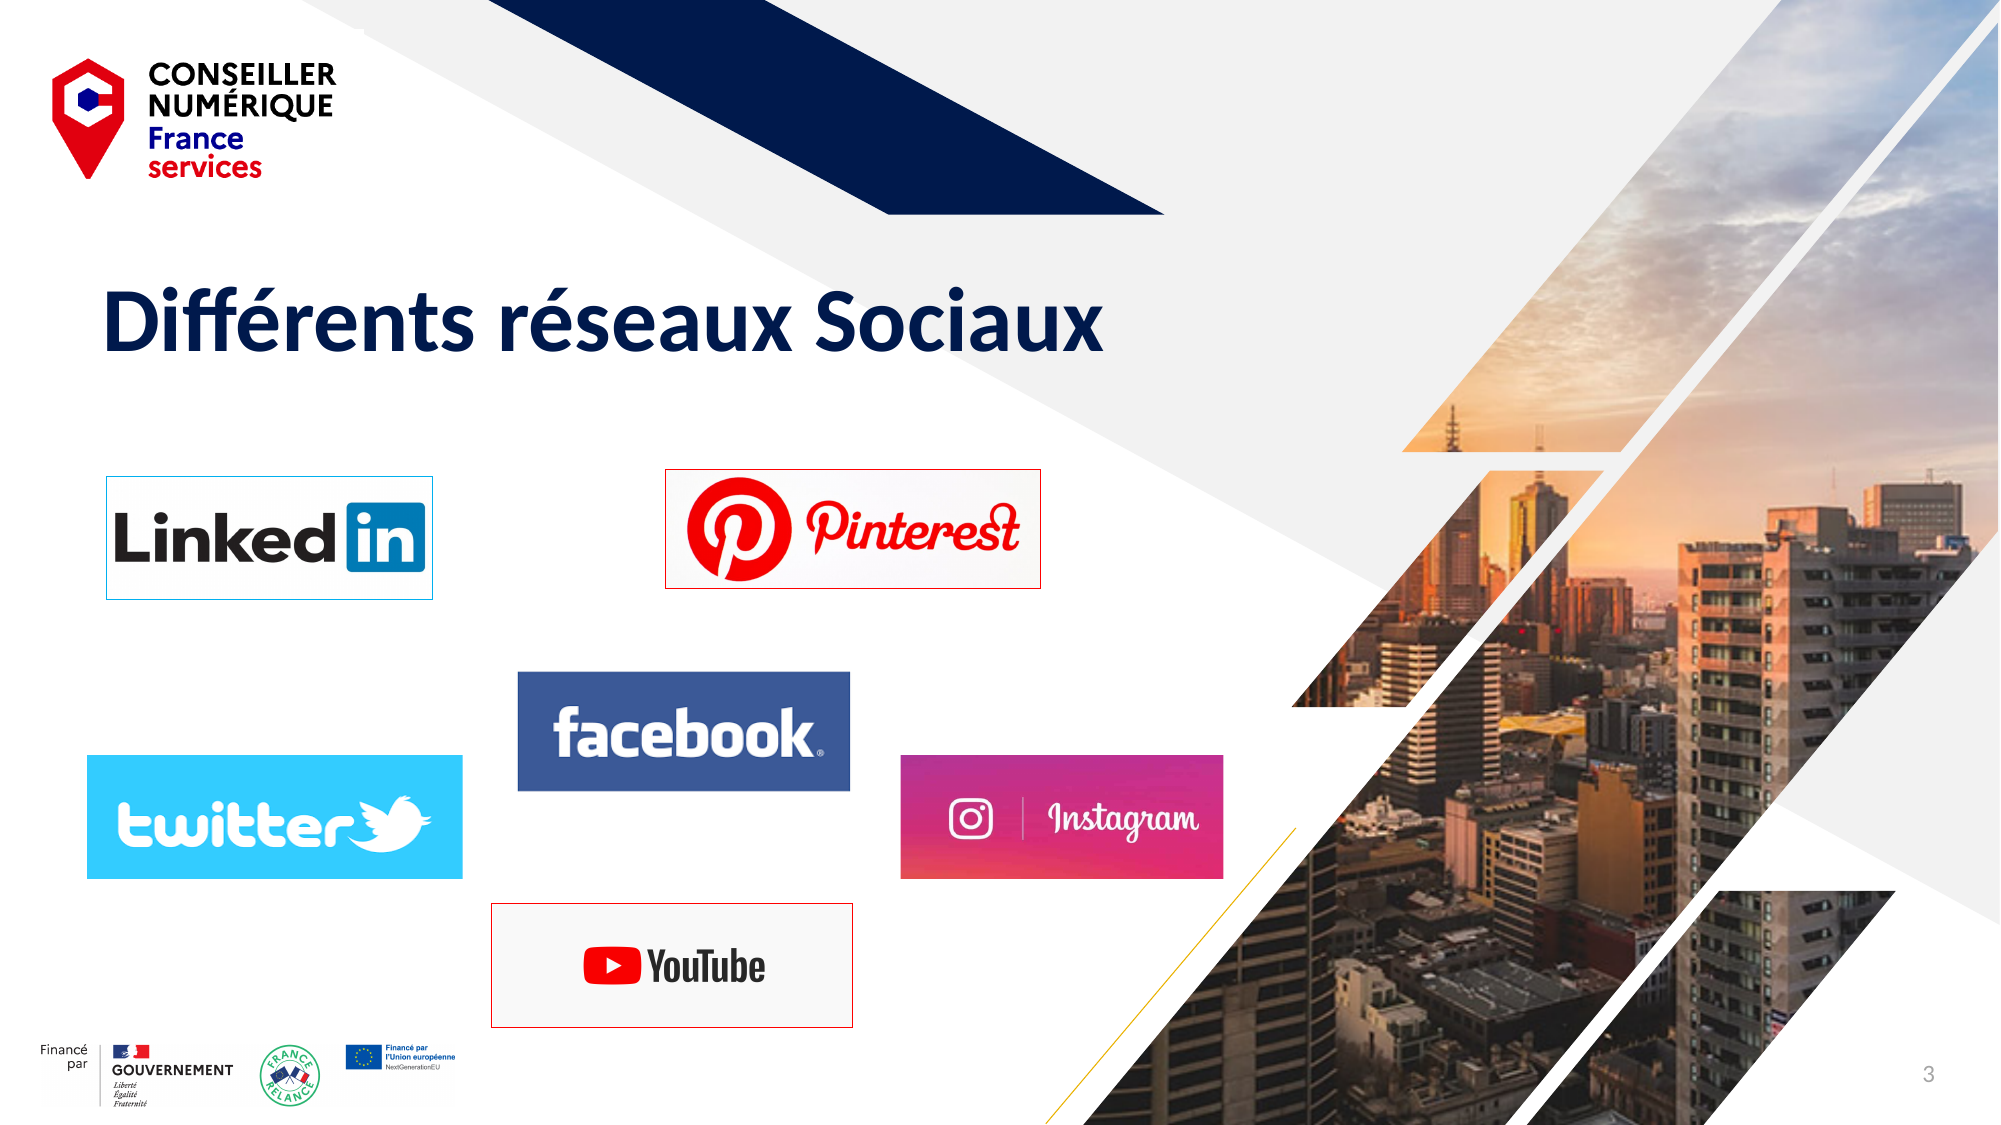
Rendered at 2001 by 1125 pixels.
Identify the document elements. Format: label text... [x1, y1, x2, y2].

picture [87, 755, 463, 879]
picture [108, 478, 431, 598]
picture [665, 469, 1041, 589]
picture [23, 29, 364, 207]
slide_number <numéro> [1828, 1042, 1950, 1103]
picture [491, 903, 853, 1028]
title Différents réseaux Sociaux [87, 171, 1292, 372]
text_box [1083, 22, 1998, 1125]
text_box [1526, 890, 1896, 1125]
picture [900, 755, 1224, 879]
text_box [1291, 470, 1605, 708]
picture [515, 669, 853, 793]
picture [41, 1044, 455, 1107]
text_box [1401, 0, 2000, 453]
